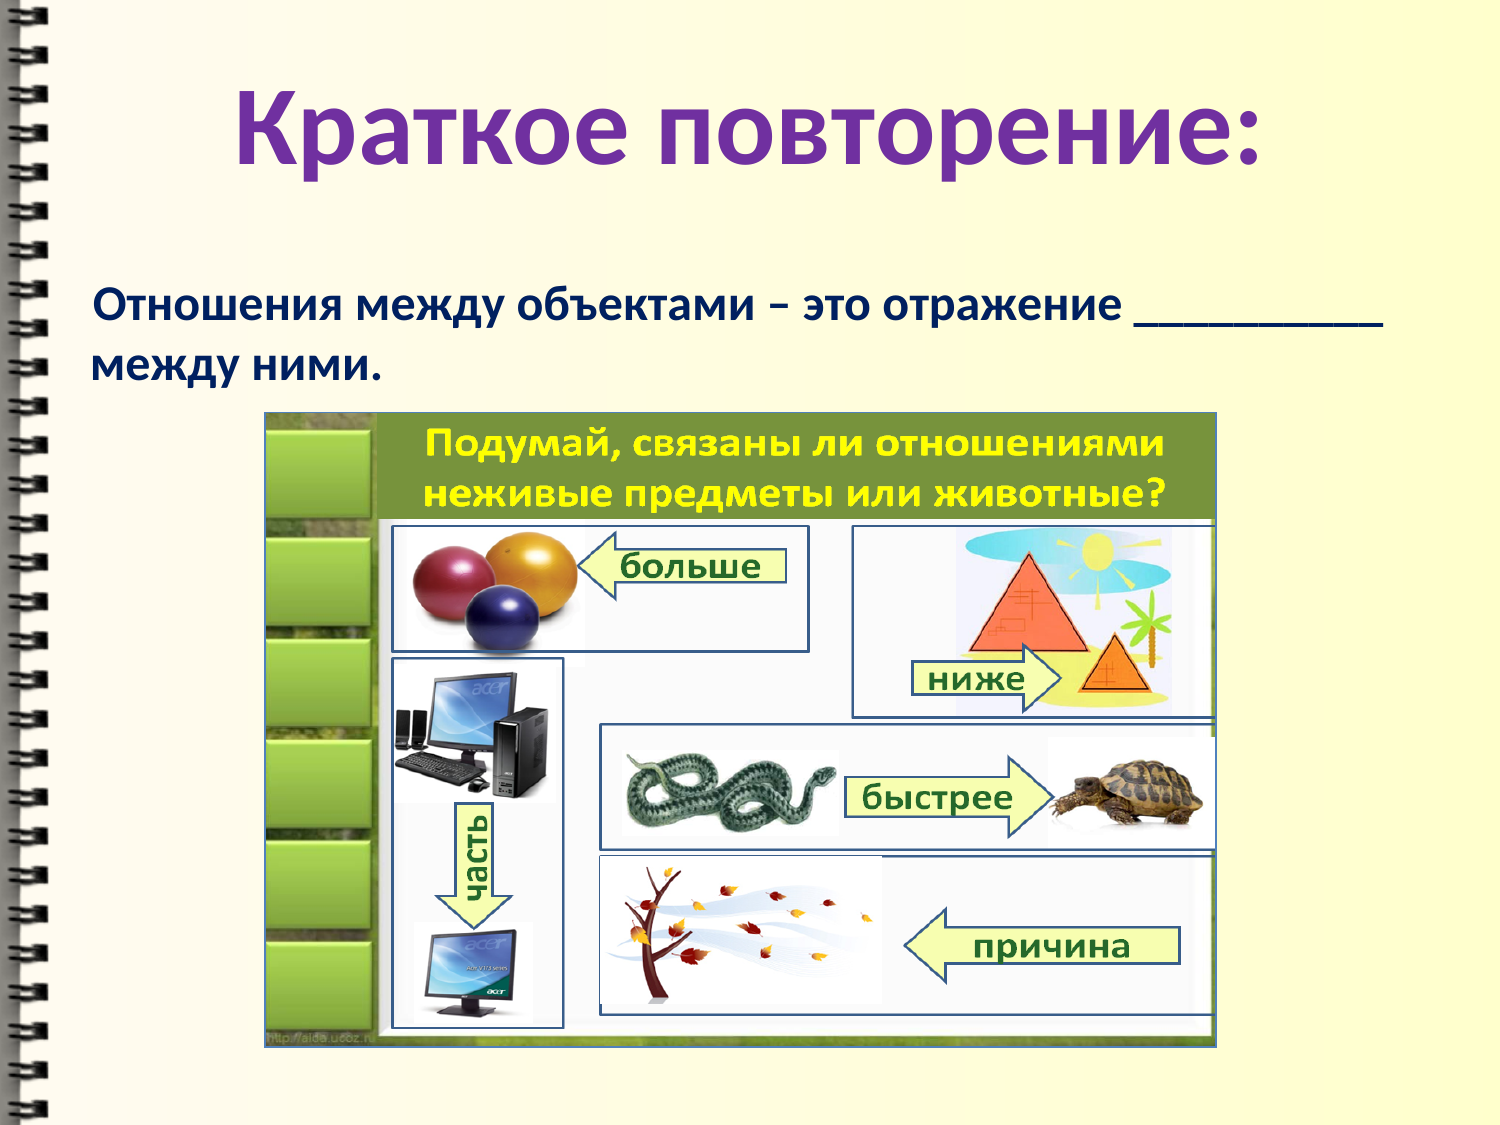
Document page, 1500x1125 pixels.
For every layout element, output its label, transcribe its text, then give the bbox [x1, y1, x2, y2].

title Краткое повторение: [75, 45, 1425, 233]
list Отношения между объектами – это отражение __________ между ними. [75, 262, 1425, 516]
picture [265, 413, 1216, 1047]
picture [0, 0, 69, 1125]
